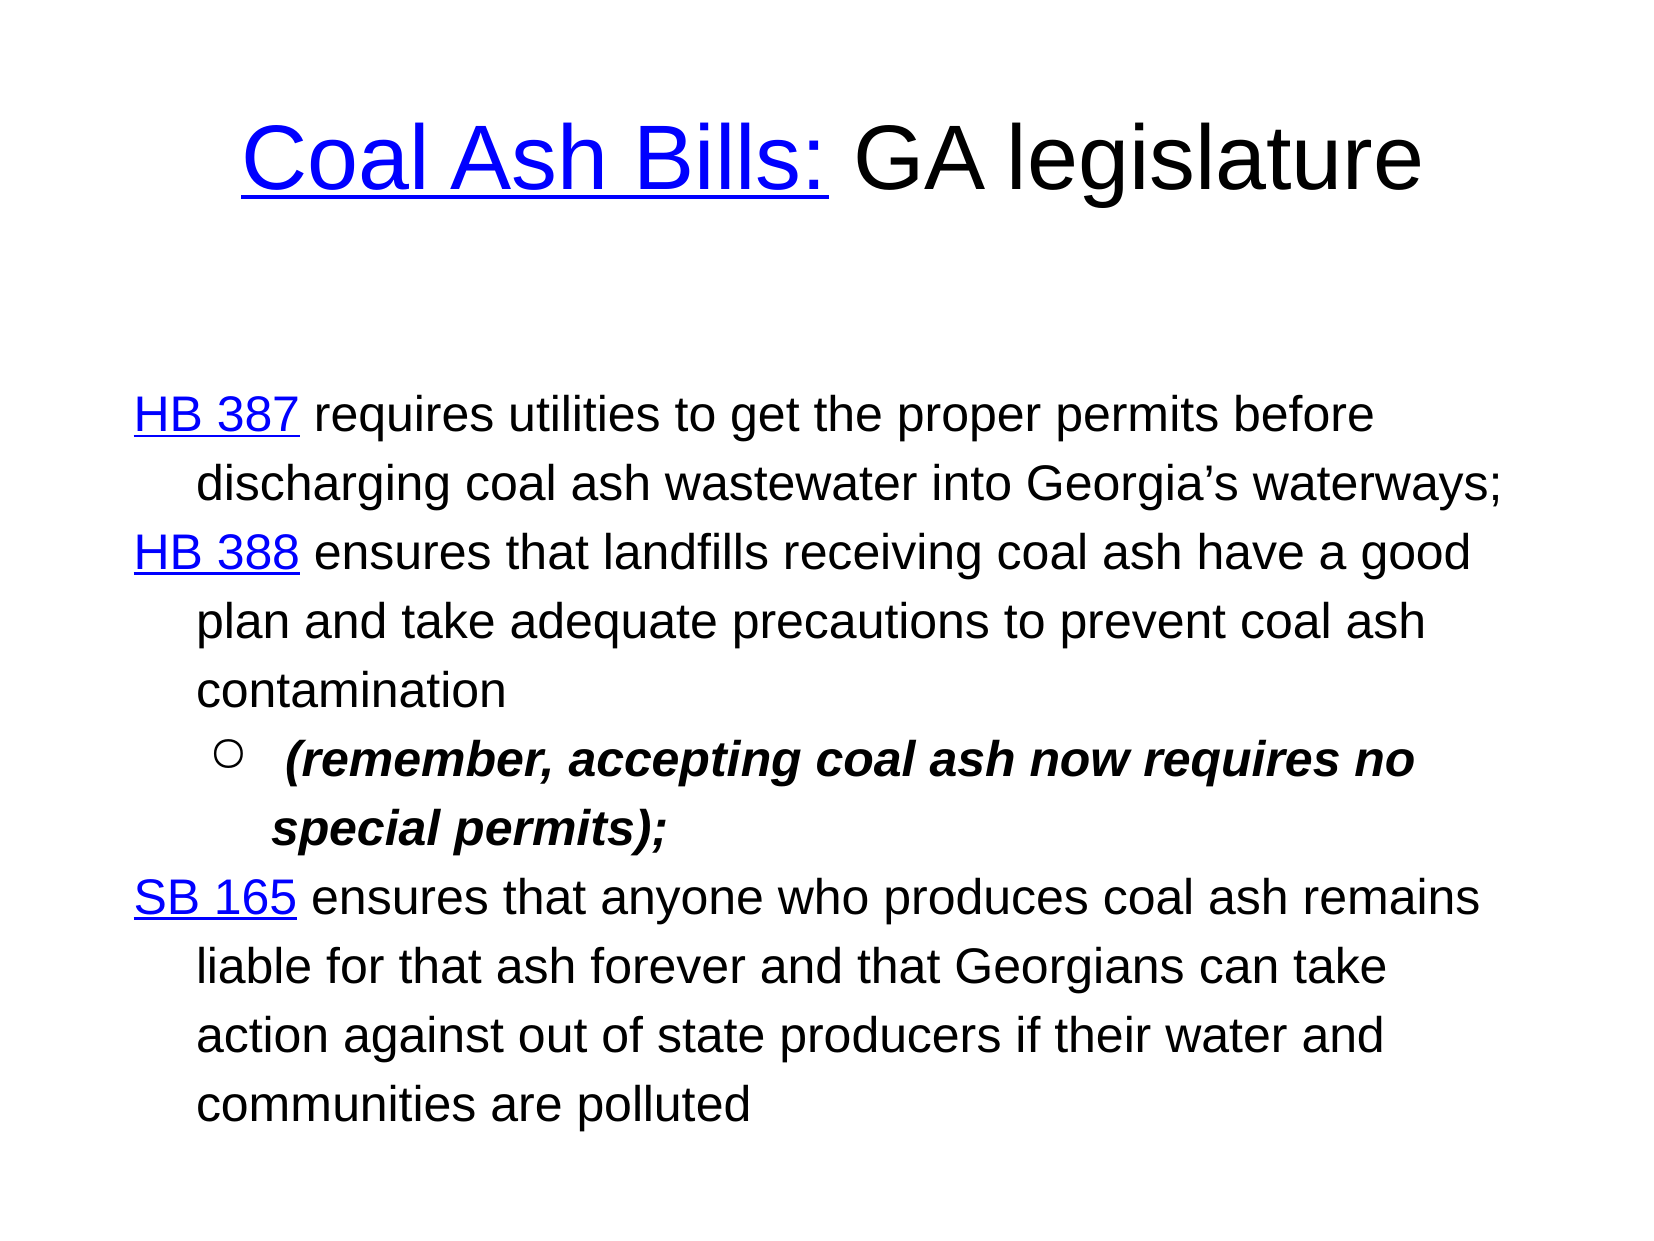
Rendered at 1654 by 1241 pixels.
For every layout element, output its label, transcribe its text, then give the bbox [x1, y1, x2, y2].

text_box Coal Ash Bills: GA legislature [82, 49, 1610, 257]
text_box HB 387 requires utilities to get the proper permits before discharging coal ash wastewater into Georgia’s waterways; HB 388 ensures that landfills receiving coal ash have a good plan and take adequate precautions to prevent coal ash contamination (remember, accepting coal ash now requires no special permits); SB 165 ensures that anyone who produces coal ash remains liable for that ash forever and that Georgians can take action against out of state producers if their water and communities are polluted [106, 357, 1530, 1126]
